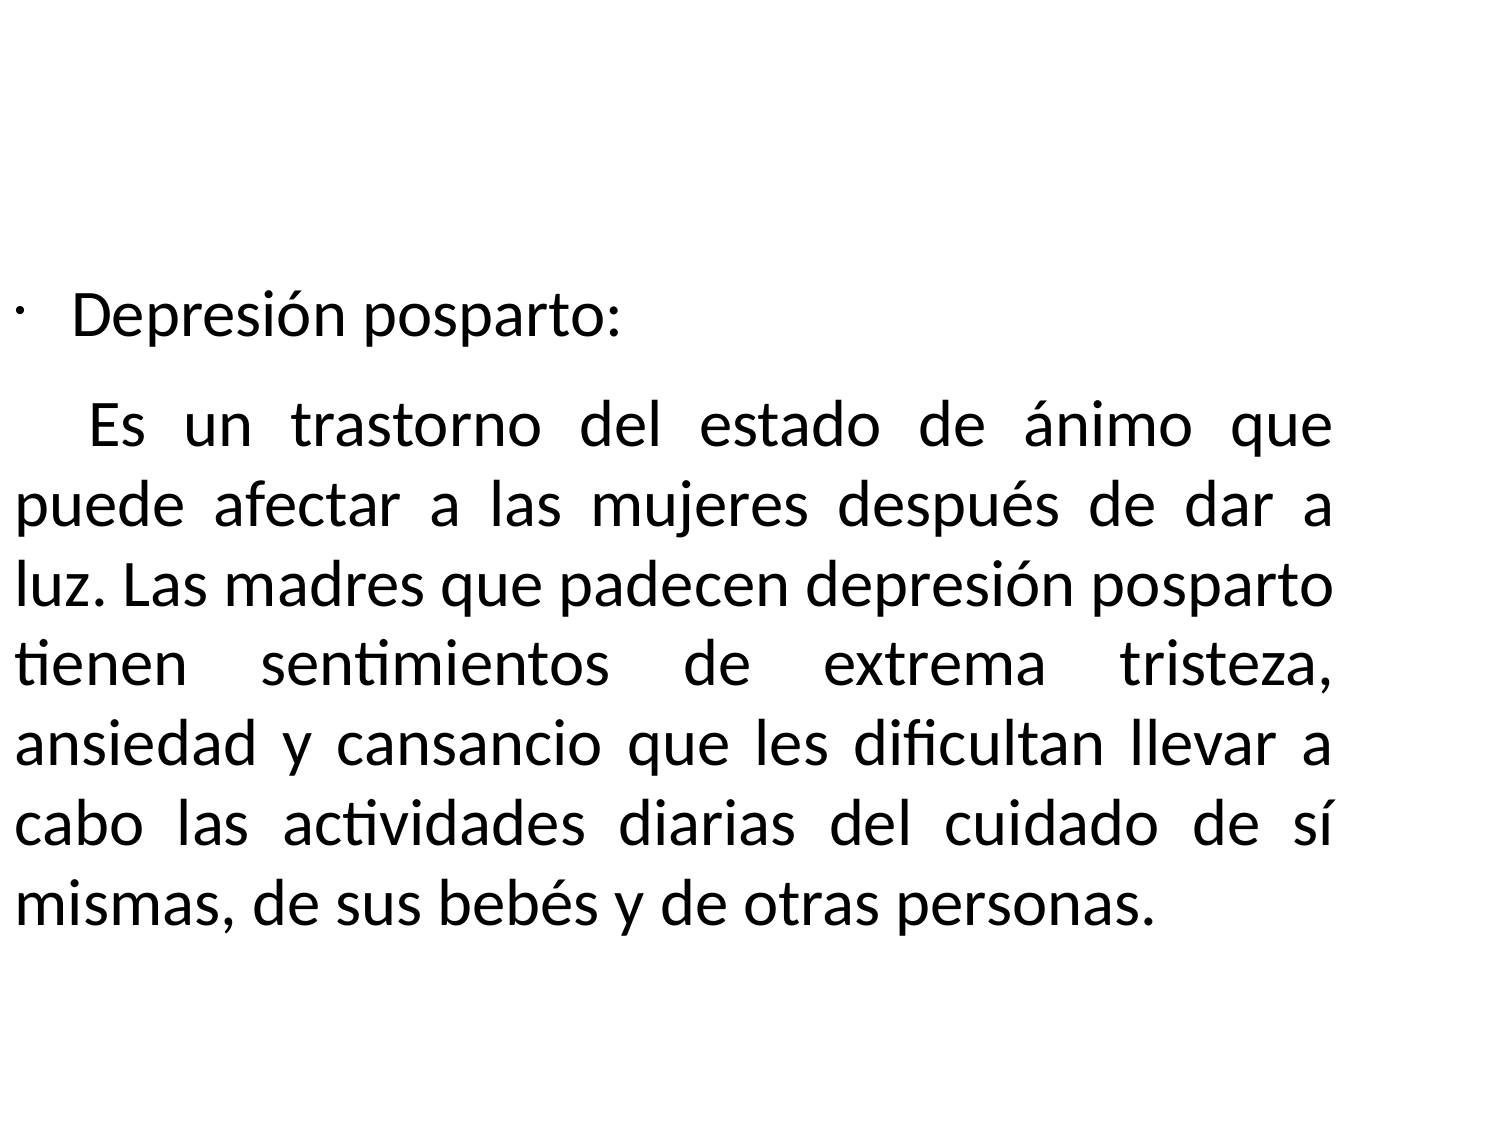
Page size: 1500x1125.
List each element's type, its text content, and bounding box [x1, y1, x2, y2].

list Depresión posparto: Es un trastorno del estado de ánimo que puede afectar a las mujeres después de dar a luz. Las madres que padecen depresión posparto tienen sentimientos de extrema tristeza, ansiedad y cansancio que les dificultan llevar a cabo las actividades diarias del cuidado de sí mismas, de sus bebés y de otras personas. [0, 262, 1350, 1005]
